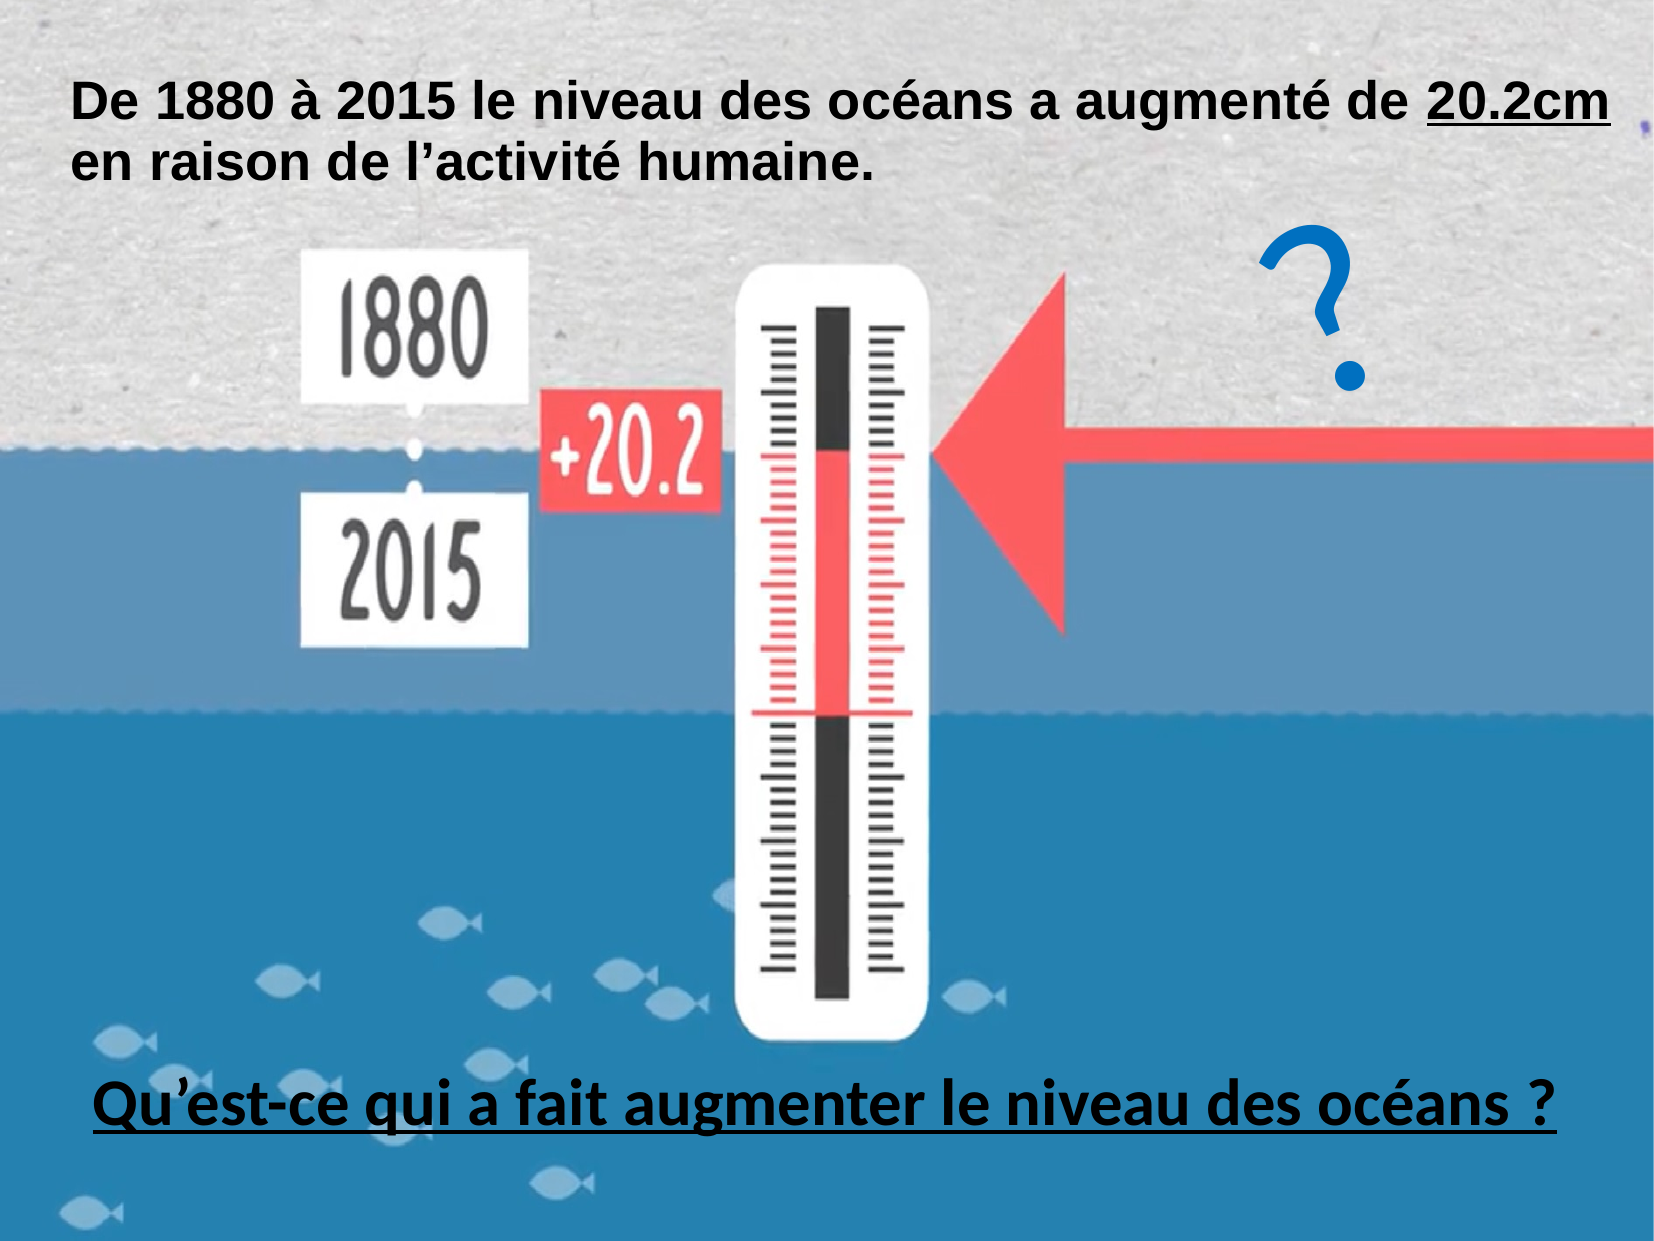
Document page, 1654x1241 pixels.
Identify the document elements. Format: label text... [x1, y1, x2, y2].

text_box ? [1189, 94, 1512, 471]
list De 1880 à 2015 le niveau des océans a augmenté de 20.2cm en raison de l’activité humaine. [70, 70, 1630, 791]
picture [0, 0, 1654, 1241]
text_box Qu’est-ce qui a fait augmenter le niveau des océans ? [77, 1051, 1583, 1193]
